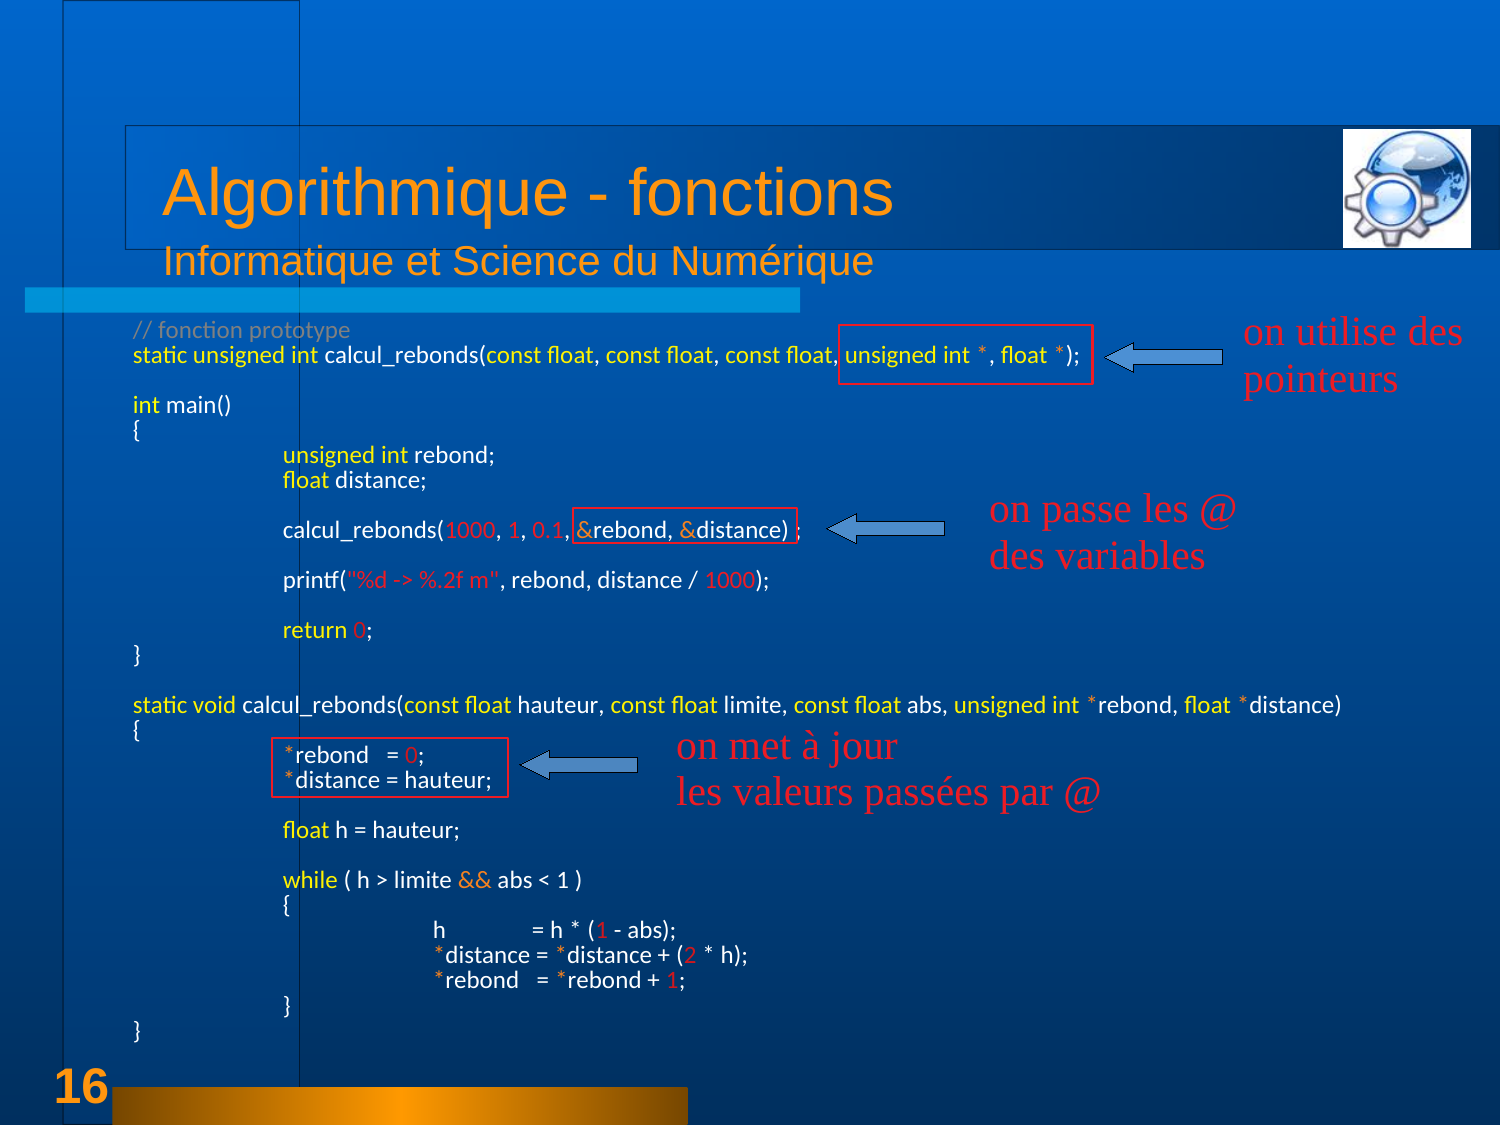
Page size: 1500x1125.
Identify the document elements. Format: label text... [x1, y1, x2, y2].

text_box on met à jour les valeurs passées par @ [661, 714, 1152, 827]
text_box [519, 750, 638, 780]
text_box on utilise des pointeurs [1228, 301, 1483, 414]
picture [1343, 129, 1471, 248]
text_box on passe les @ des variables [974, 478, 1270, 591]
text_box [1104, 342, 1223, 373]
text_box [826, 513, 945, 544]
text_box // fonction prototype static unsigned int calcul_rebonds(const float, const float, const float, unsigned int *, float *); int main() { unsigned int rebond; float distance; calcul_rebonds(1000, 1, 0.1, &rebond, &distance) ; printf("%d -> %.2f m", rebond, distance / 1000); return 0; } static void calcul_rebonds(const float hauteur, const float limite, const float abs, unsigned int *rebond, float *distance) { *rebond = 0; *distance = hauteur; float h = hauteur; while ( h > limite && abs < 1 ) { h = h * (1 - abs); *distance = *distance + (2 * h); *rebond = *rebond + 1; } } [118, 286, 1477, 1078]
